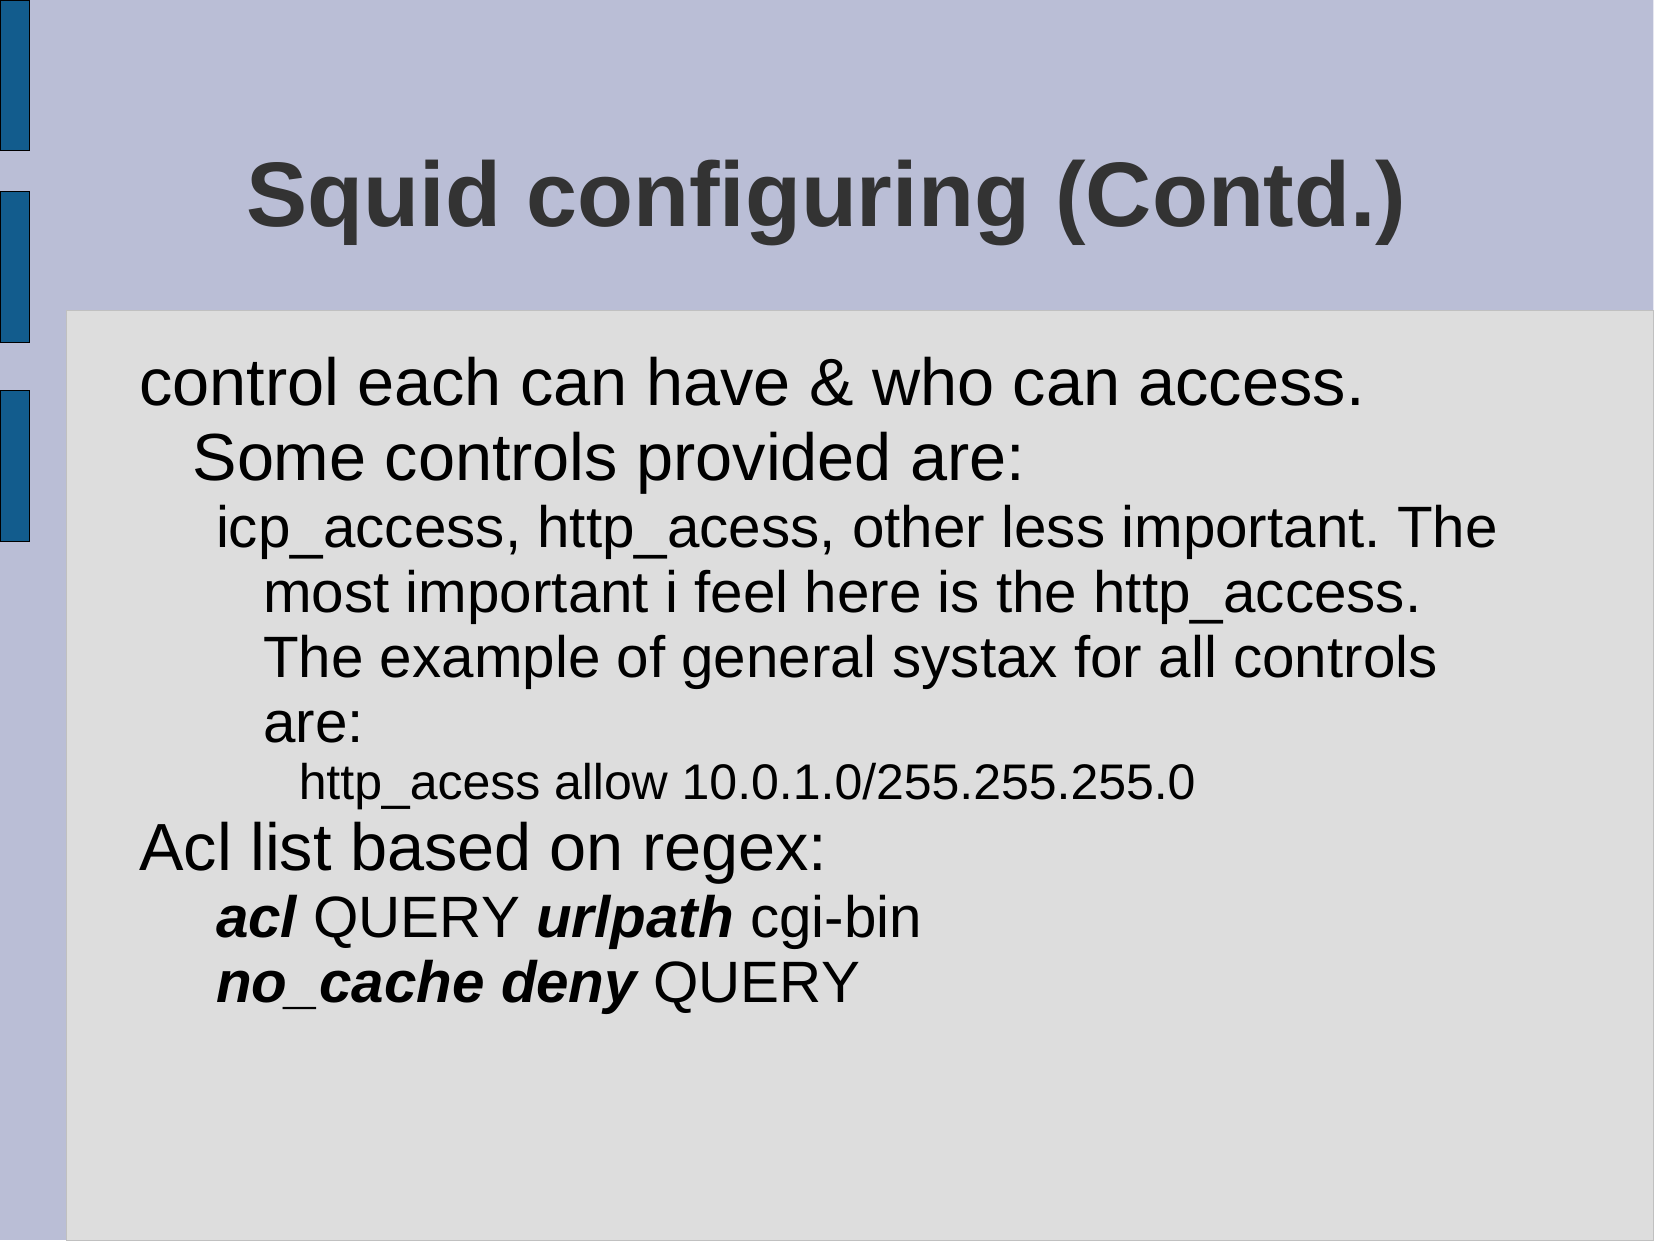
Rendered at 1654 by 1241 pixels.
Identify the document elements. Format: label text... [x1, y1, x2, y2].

list control each can have & who can access. Some controls provided are: icp_access, http_acess, other less important. The most important i feel here is the http_access. The example of general systax for all controls are: http_acess allow 10.0.1.0/255.255.255.0 Acl list based on regex: acl QUERY urlpath cgi-bin no_cache deny QUERY [121, 344, 1534, 1127]
title Squid configuring (Contd.) [121, 91, 1534, 299]
